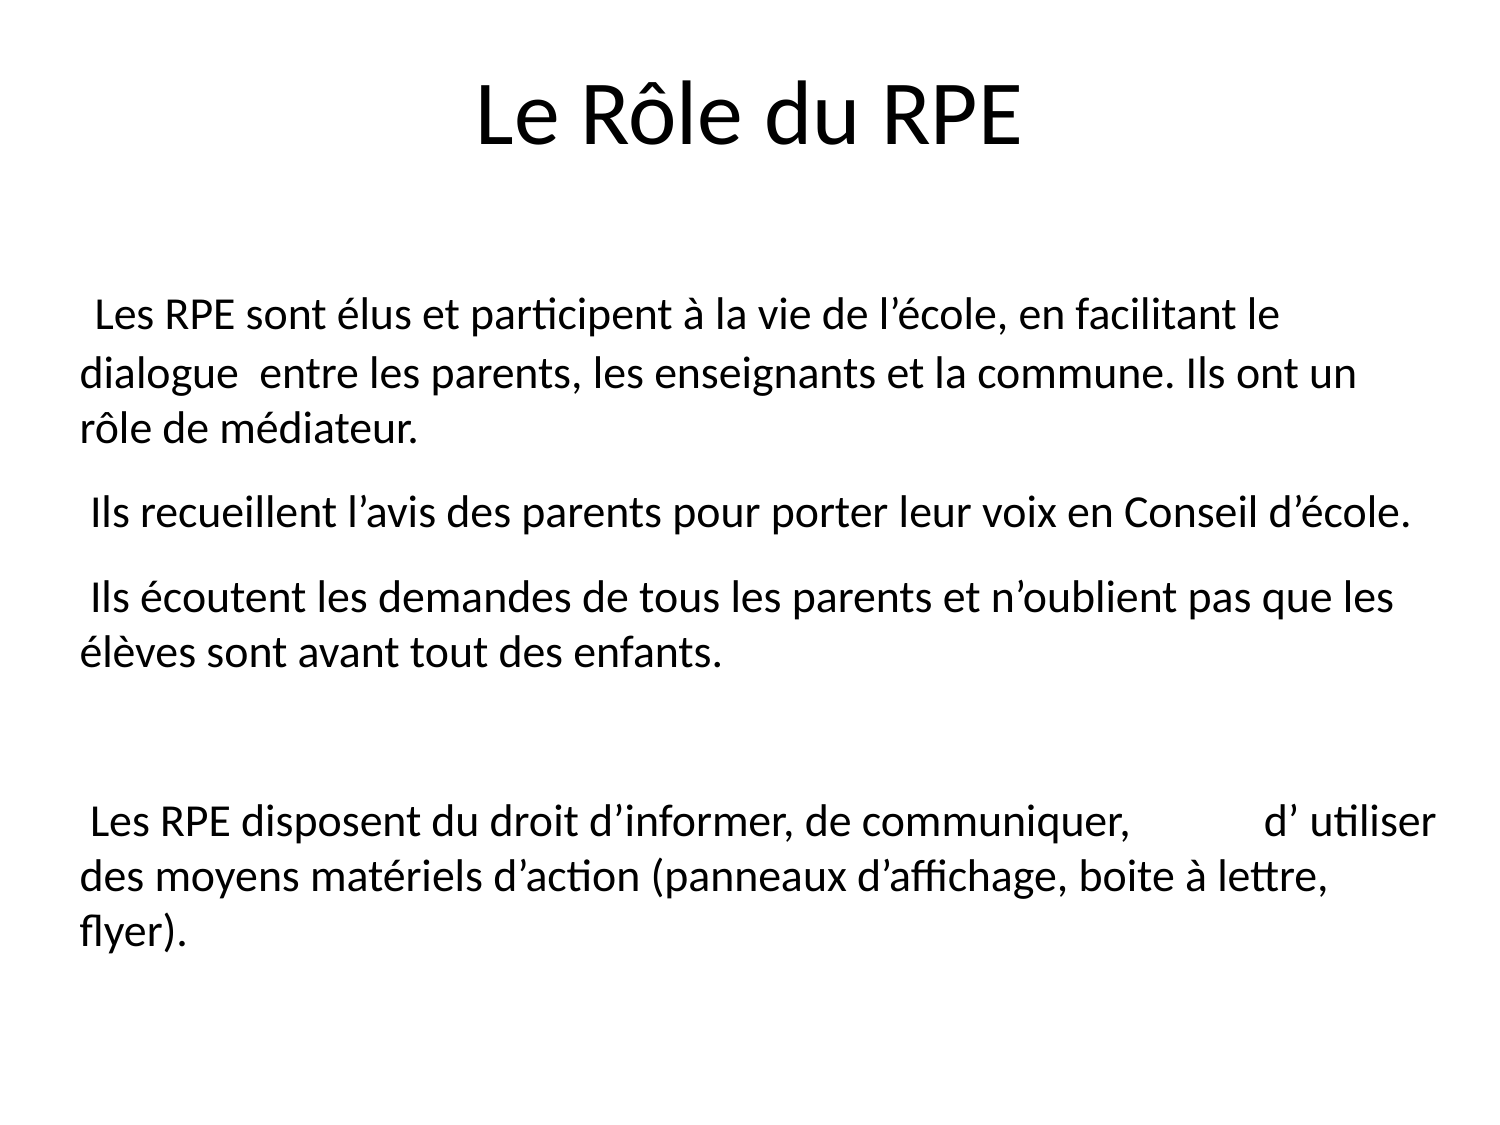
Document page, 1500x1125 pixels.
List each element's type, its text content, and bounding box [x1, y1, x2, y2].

title Le Rôle du RPE [75, 45, 1425, 233]
list Les RPE sont élus et participent à la vie de l’école, en facilitant le dialogue entre les parents, les enseignants et la commune. Ils ont un rôle de médiateur. Ils recueillent l’avis des parents pour porter leur voix en Conseil d’école. Ils écoutent les demandes de tous les parents et n’oublient pas que les élèves sont avant tout des enfants. Les RPE disposent du droit d’informer, de communiquer, d’ utiliser des moyens matériels d’action (panneaux d’affichage, boite à lettre, flyer). [64, 255, 1453, 1063]
